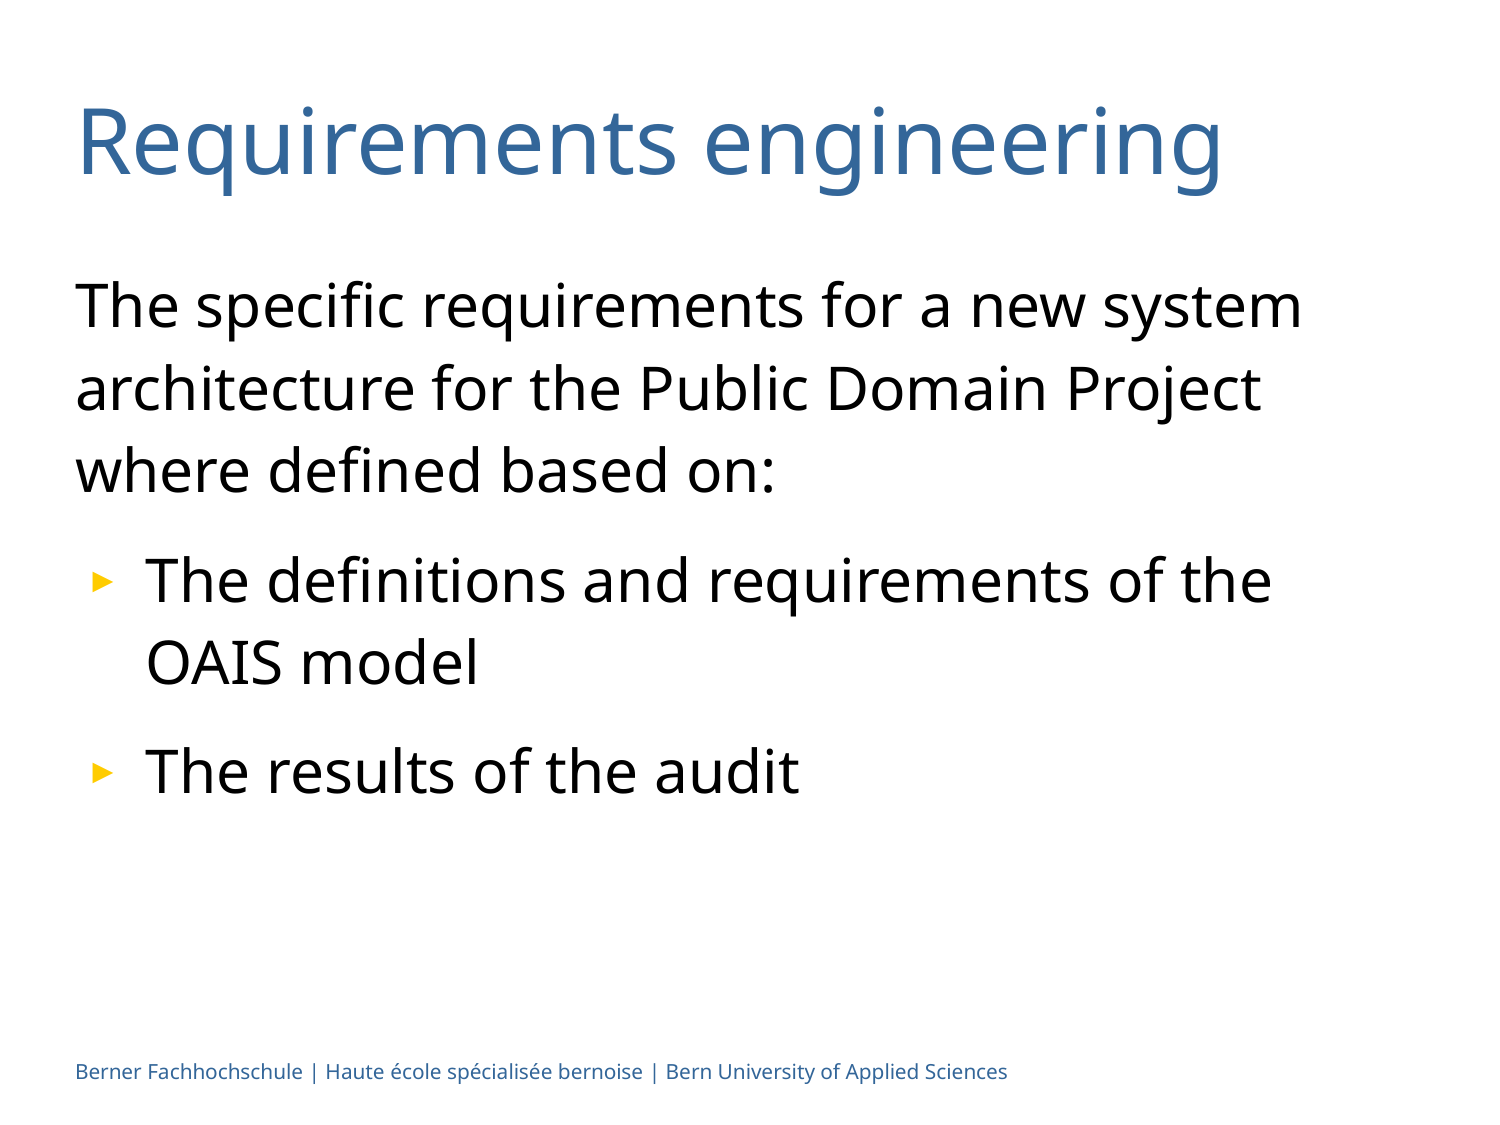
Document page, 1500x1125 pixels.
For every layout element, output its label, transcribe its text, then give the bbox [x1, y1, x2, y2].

title Requirements engineering [75, 44, 1425, 233]
list The specific requirements for a new system architecture for the Public Domain Project where defined based on: The definitions and requirements of the OAIS model The results of the audit [75, 263, 1425, 1006]
